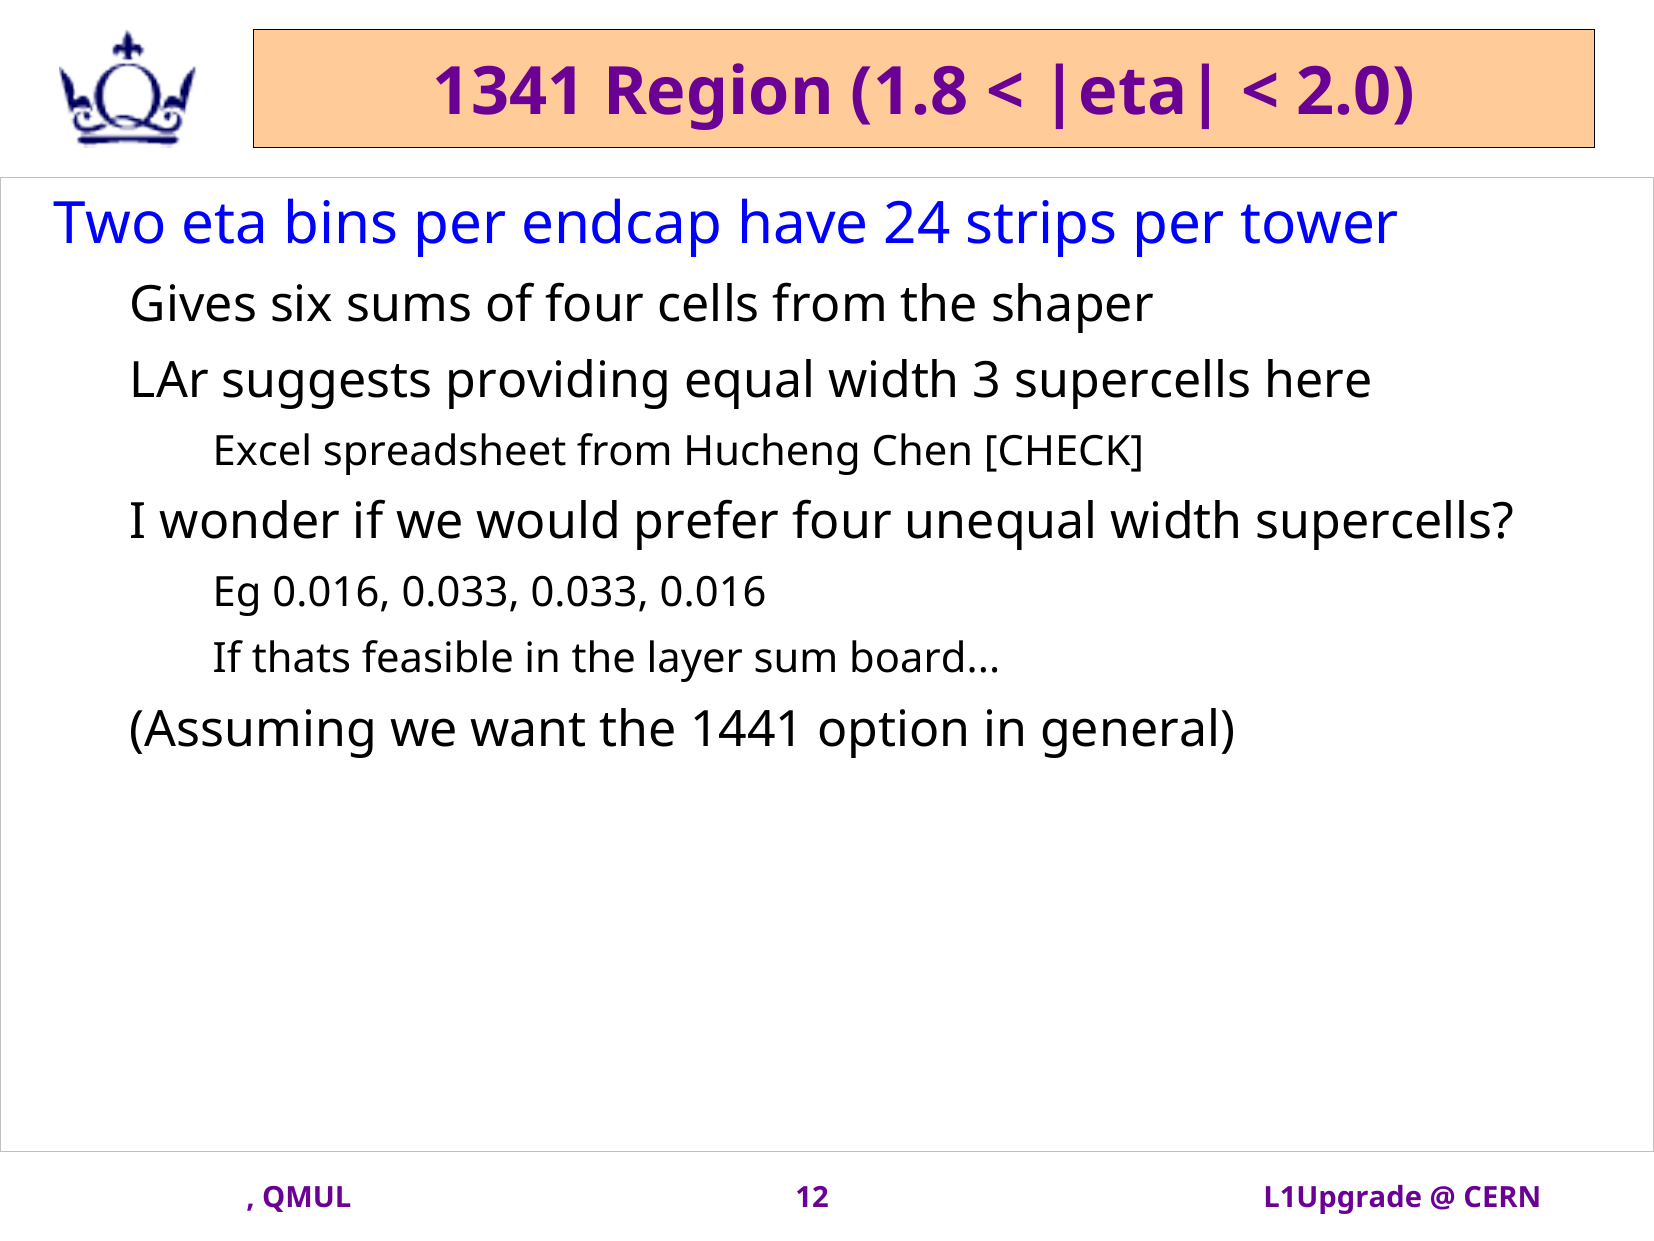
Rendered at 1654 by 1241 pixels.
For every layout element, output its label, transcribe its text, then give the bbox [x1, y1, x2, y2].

list Two eta bins per endcap have 24 strips per tower Gives six sums of four cells from the shaper LAr suggests providing equal width 3 supercells here Excel spreadsheet from Hucheng Chen [CHECK] I wonder if we would prefer four unequal width supercells? Eg 0.016, 0.033, 0.033, 0.016 If thats feasible in the layer sum board... (Assuming we want the 1441 option in general) [35, 186, 1626, 1137]
title 1341 Region (1.8 < |eta| < 2.0) [253, 29, 1595, 148]
picture [59, 29, 200, 148]
